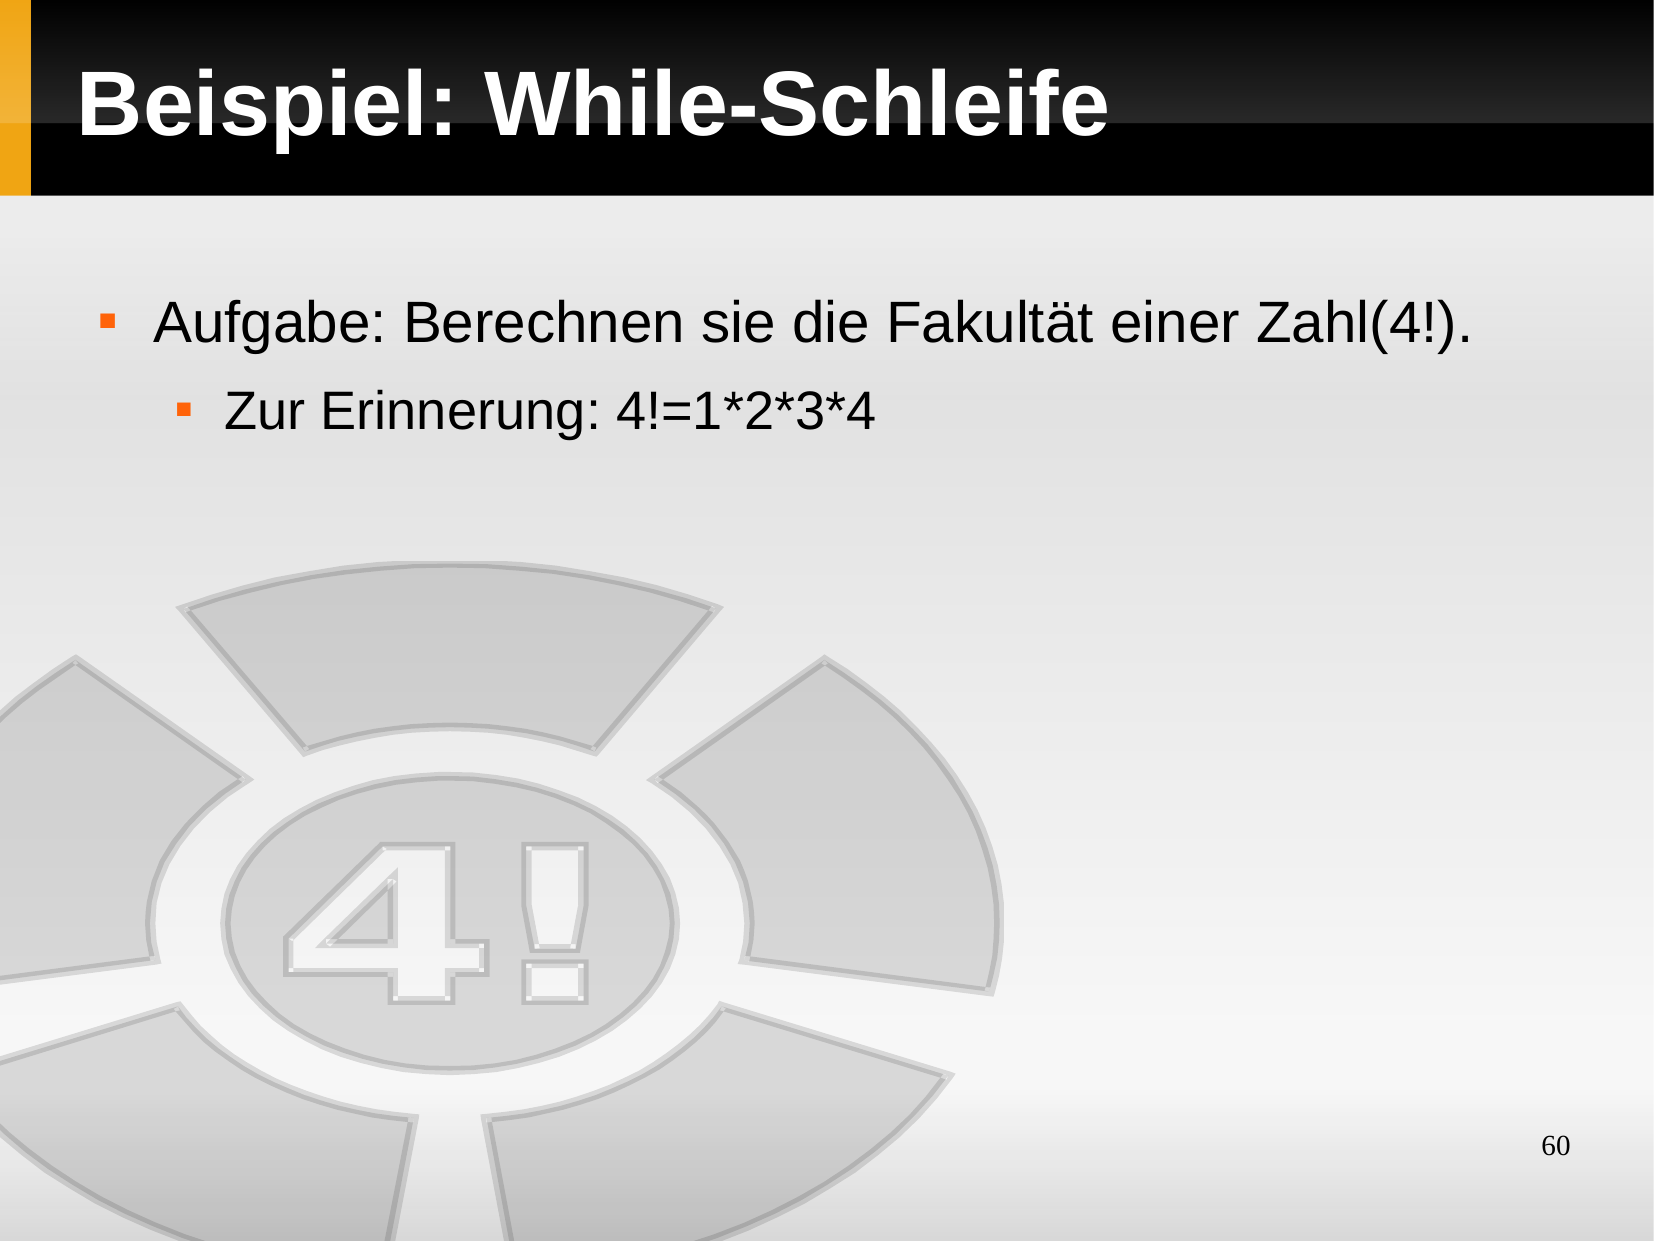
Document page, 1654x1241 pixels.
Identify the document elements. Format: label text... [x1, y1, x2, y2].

title Beispiel: While-Schleife [76, 7, 1565, 200]
list Aufgabe: Berechnen sie die Fakultät einer Zahl(4!). Zur Erinnerung: 4!=1*2*3*4 [82, 290, 1571, 1094]
picture [0, 0, 1654, 1241]
